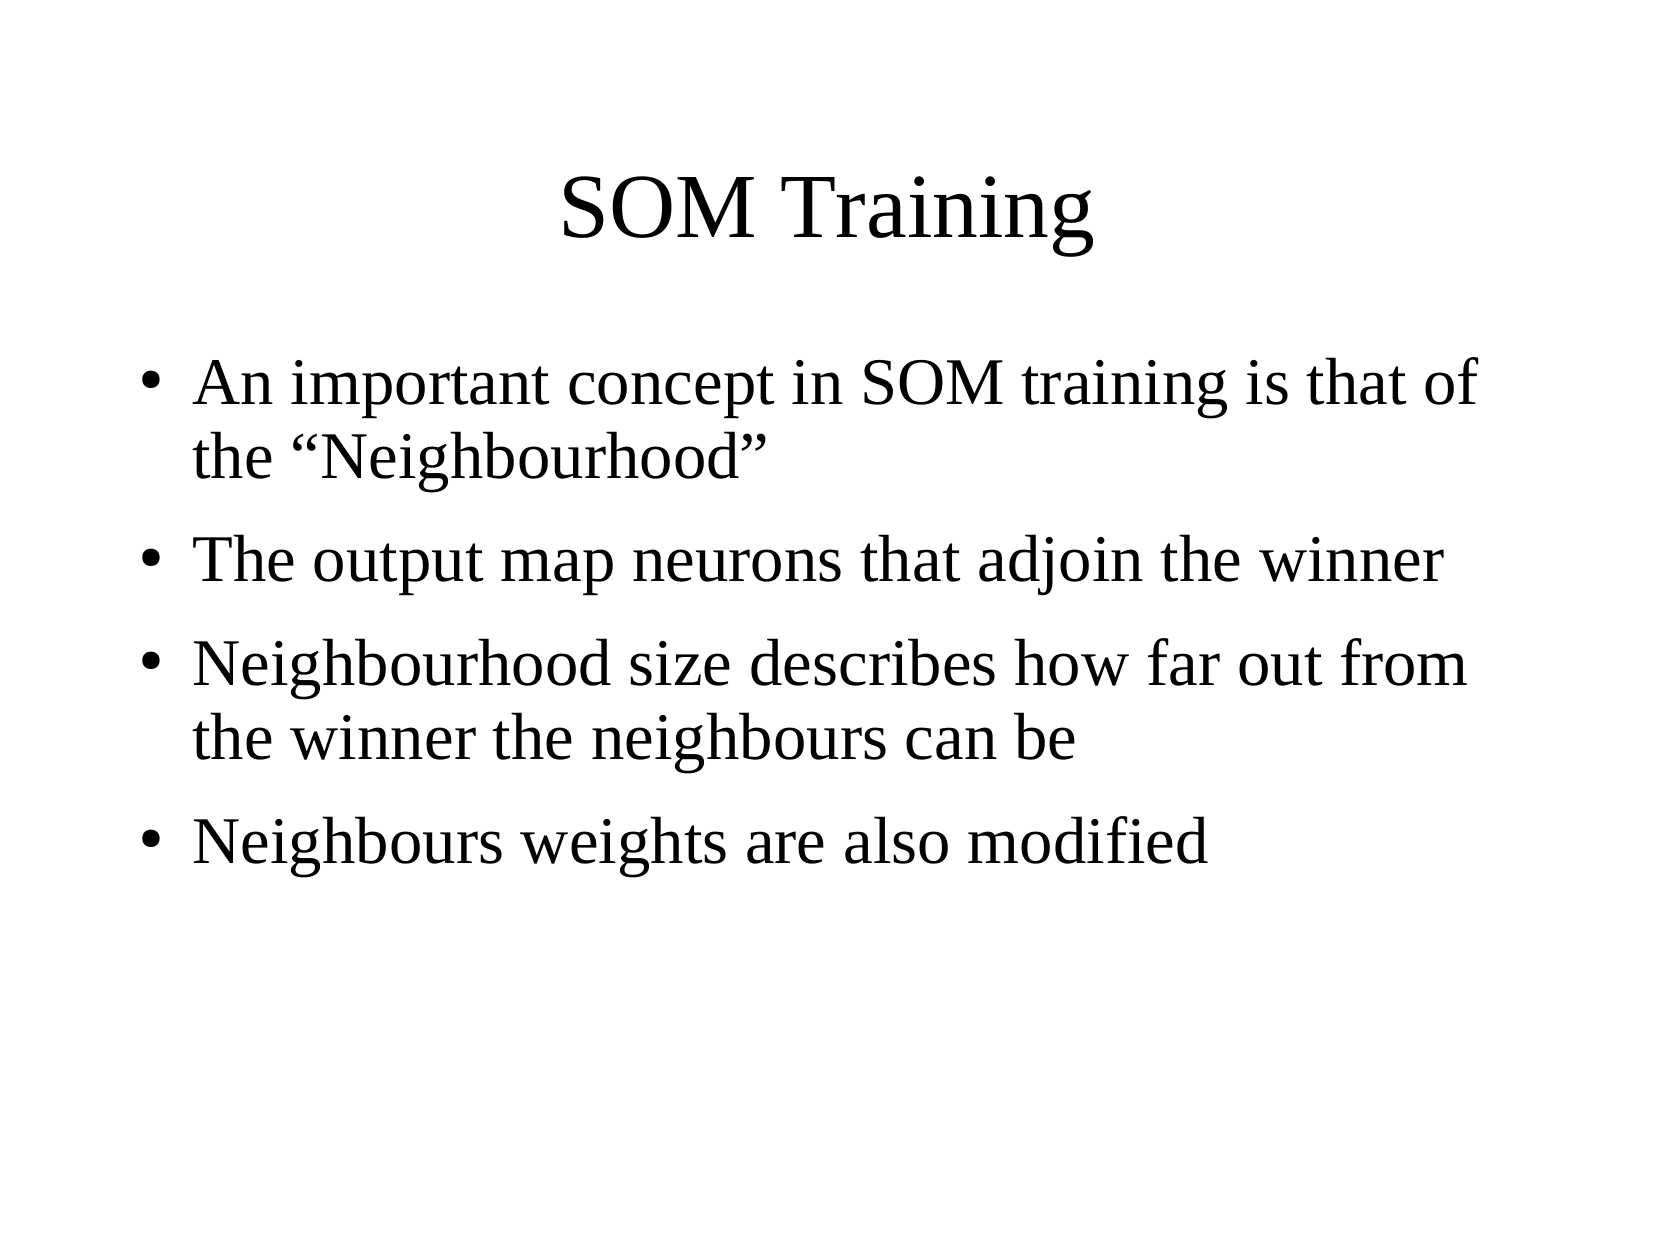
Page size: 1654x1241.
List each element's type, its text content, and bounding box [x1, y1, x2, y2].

list An important concept in SOM training is that of the “Neighbourhood” The output map neurons that adjoin the winner Neighbourhood size describes how far out from the winner the neighbours can be Neighbours weights are also modified [121, 344, 1534, 1127]
title SOM Training [121, 102, 1534, 311]
